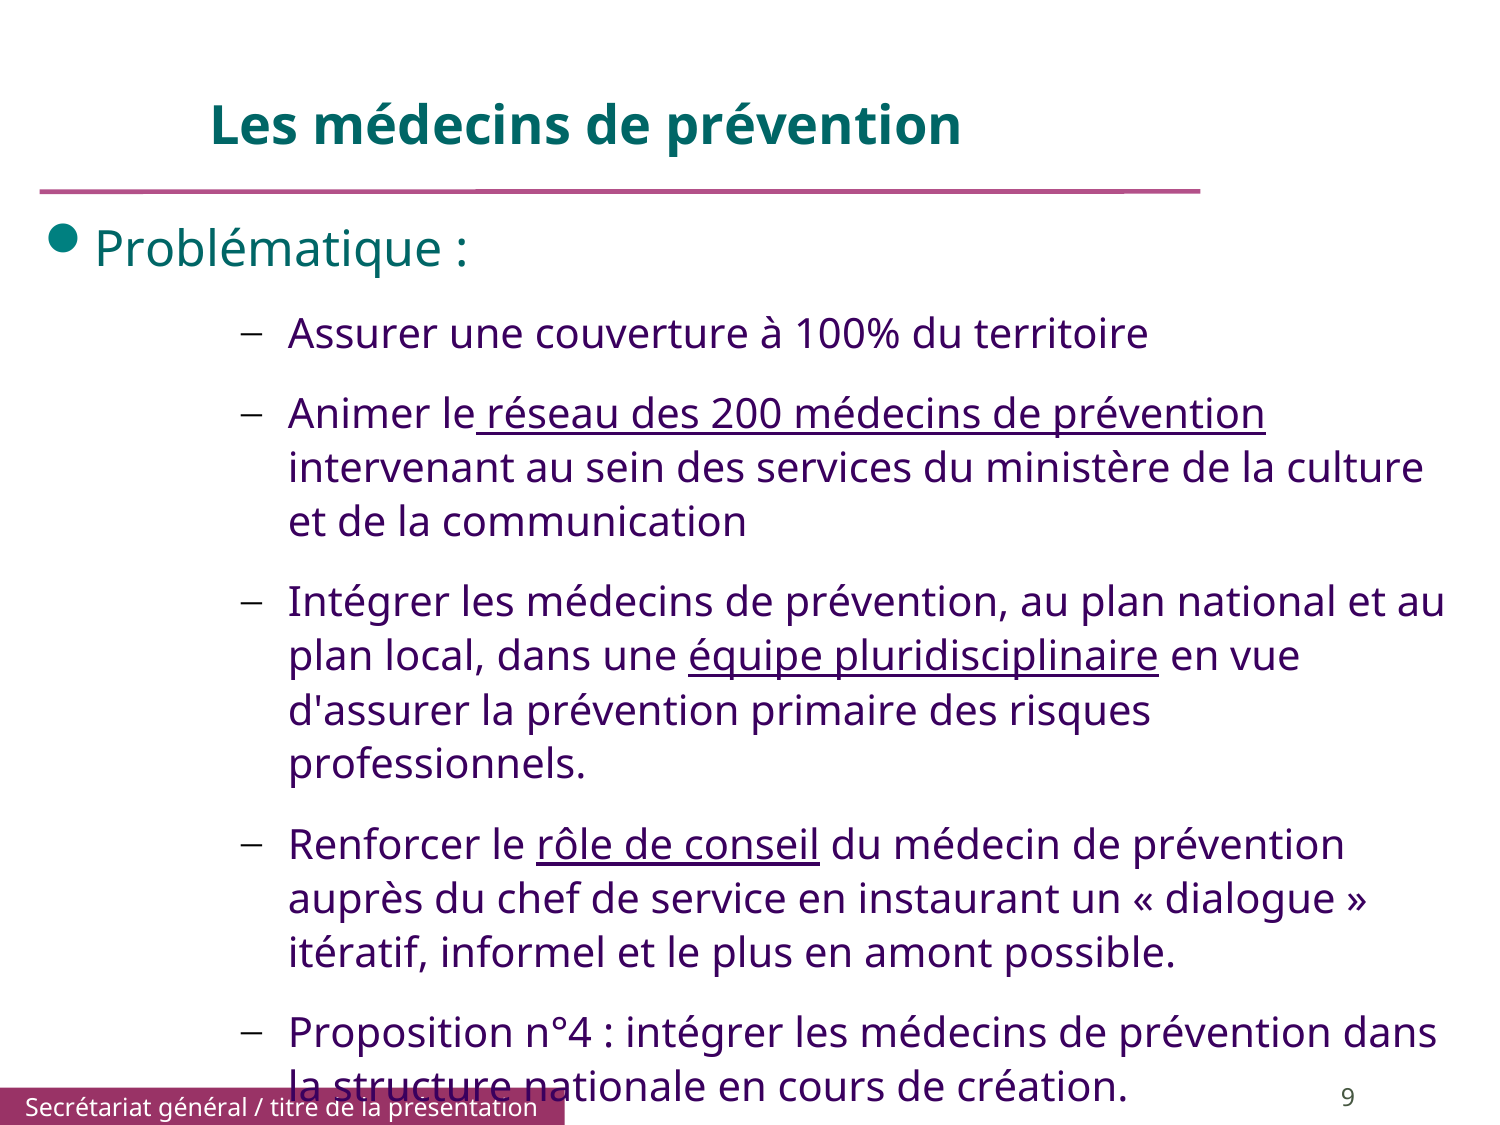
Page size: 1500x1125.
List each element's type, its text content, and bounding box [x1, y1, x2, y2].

list Problématique : Assurer une couverture à 100% du territoire Animer le réseau des 200 médecins de prévention intervenant au sein des services du ministère de la culture et de la communication Intégrer les médecins de prévention, au plan national et au plan local, dans une équipe pluridisciplinaire en vue d'assurer la prévention primaire des risques professionnels. Renforcer le rôle de conseil du médecin de prévention auprès du chef de service en instaurant un « dialogue » itératif, informel et le plus en amont possible. Proposition n°4 : intégrer les médecins de prévention dans la structure nationale en cours de création. [29, 206, 1469, 1125]
title Les médecins de prévention [194, 8, 1359, 166]
